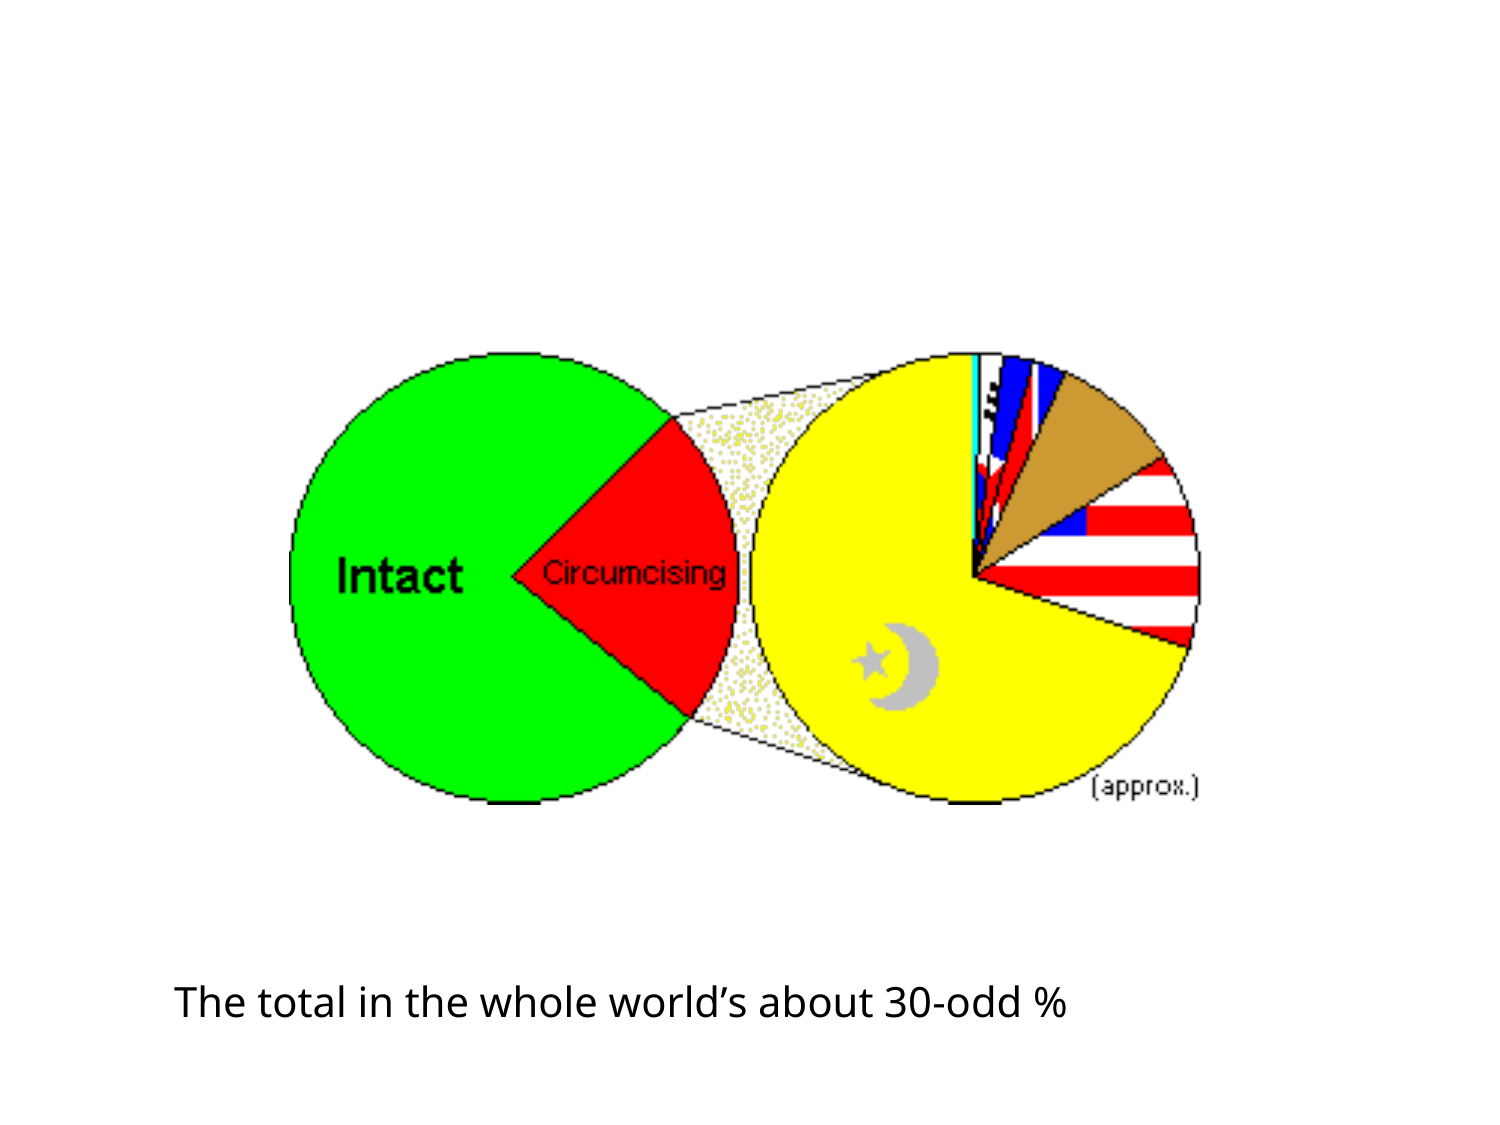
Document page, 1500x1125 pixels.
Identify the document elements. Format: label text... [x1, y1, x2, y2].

text_box The total in the whole world’s about 30-odd % [159, 968, 1329, 1034]
picture [289, 320, 1211, 805]
